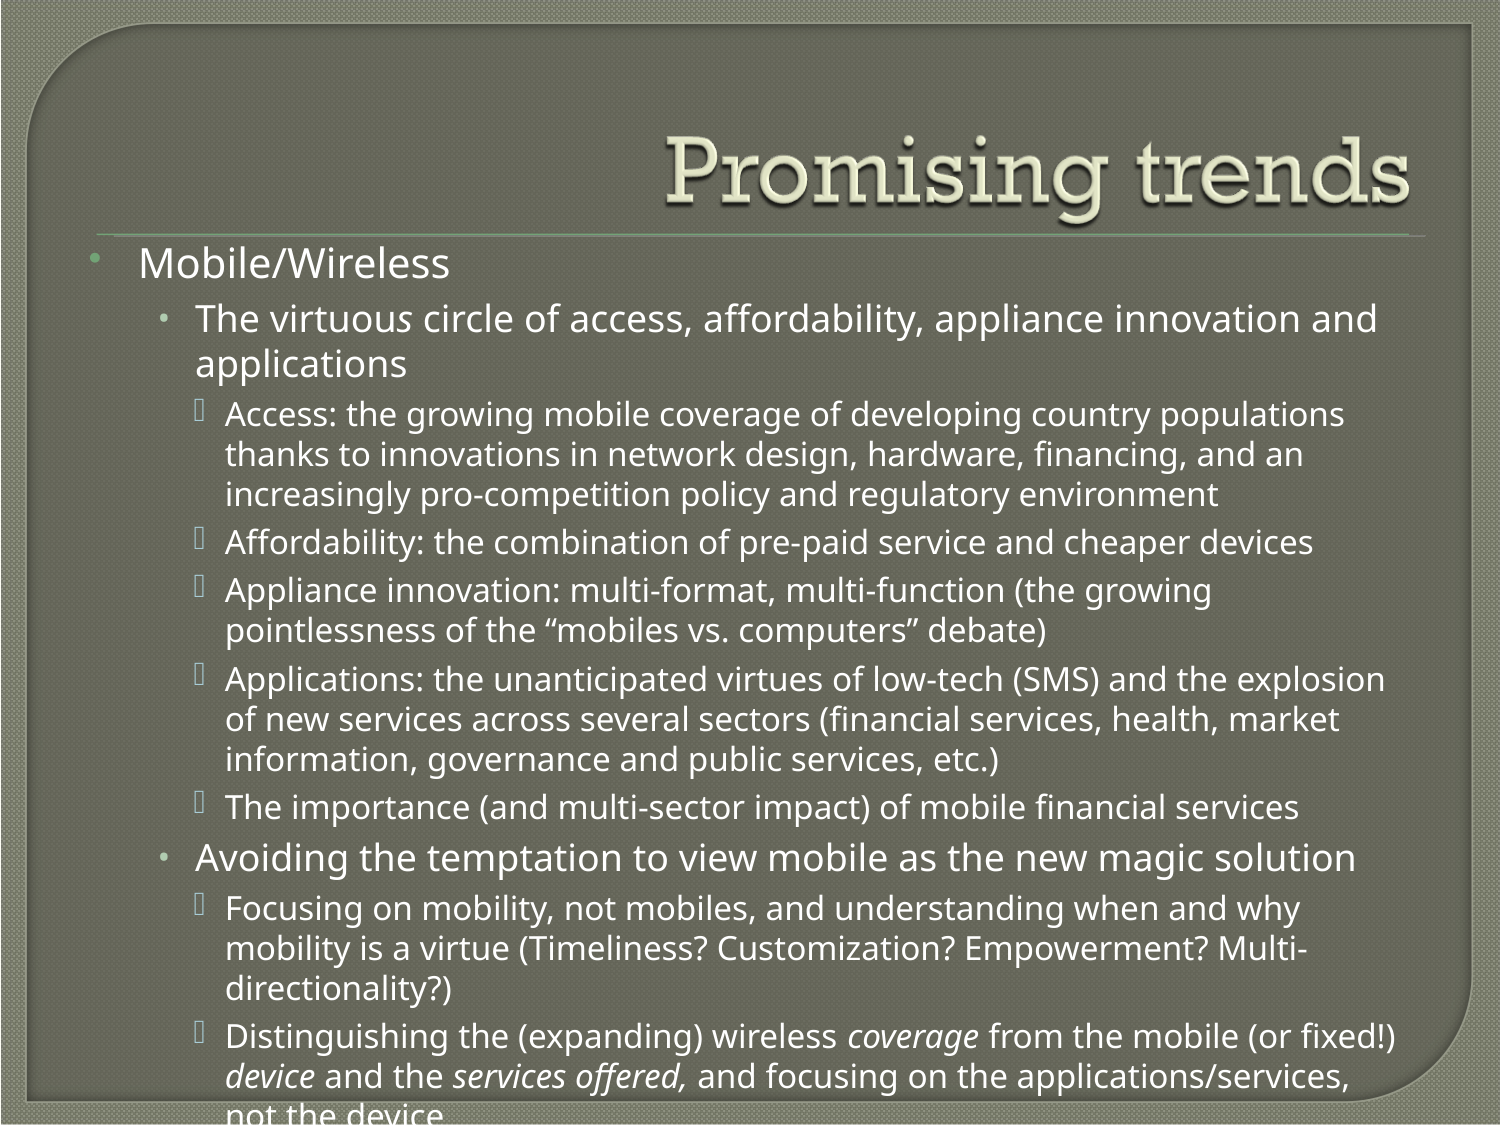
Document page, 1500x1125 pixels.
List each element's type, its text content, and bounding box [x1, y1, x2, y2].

picture [0, 0, 1500, 1125]
list Mobile/Wireless The virtuous circle of access, affordability, appliance innovation and applications Access: the growing mobile coverage of developing country populations thanks to innovations in network design, hardware, financing, and an increasingly pro-competition policy and regulatory environment Affordability: the combination of pre-paid service and cheaper devices Appliance innovation: multi-format, multi-function (the growing pointlessness of the “mobiles vs. computers” debate) Applications: the unanticipated virtues of low-tech (SMS) and the explosion of new services across several sectors (financial services, health, market information, governance and public services, etc.) The importance (and multi-sector impact) of mobile financial services Avoiding the temptation to view mobile as the new magic solution Focusing on mobility, not mobiles, and understanding when and why mobility is a virtue (Timeliness? Customization? Empowerment? Multi-directionality?) Distinguishing the (expanding) wireless coverage from the mobile (or fixed!) device and the services offered, and focusing on the applications/services, not the device [75, 229, 1426, 1125]
text_box [73, 40, 1427, 236]
